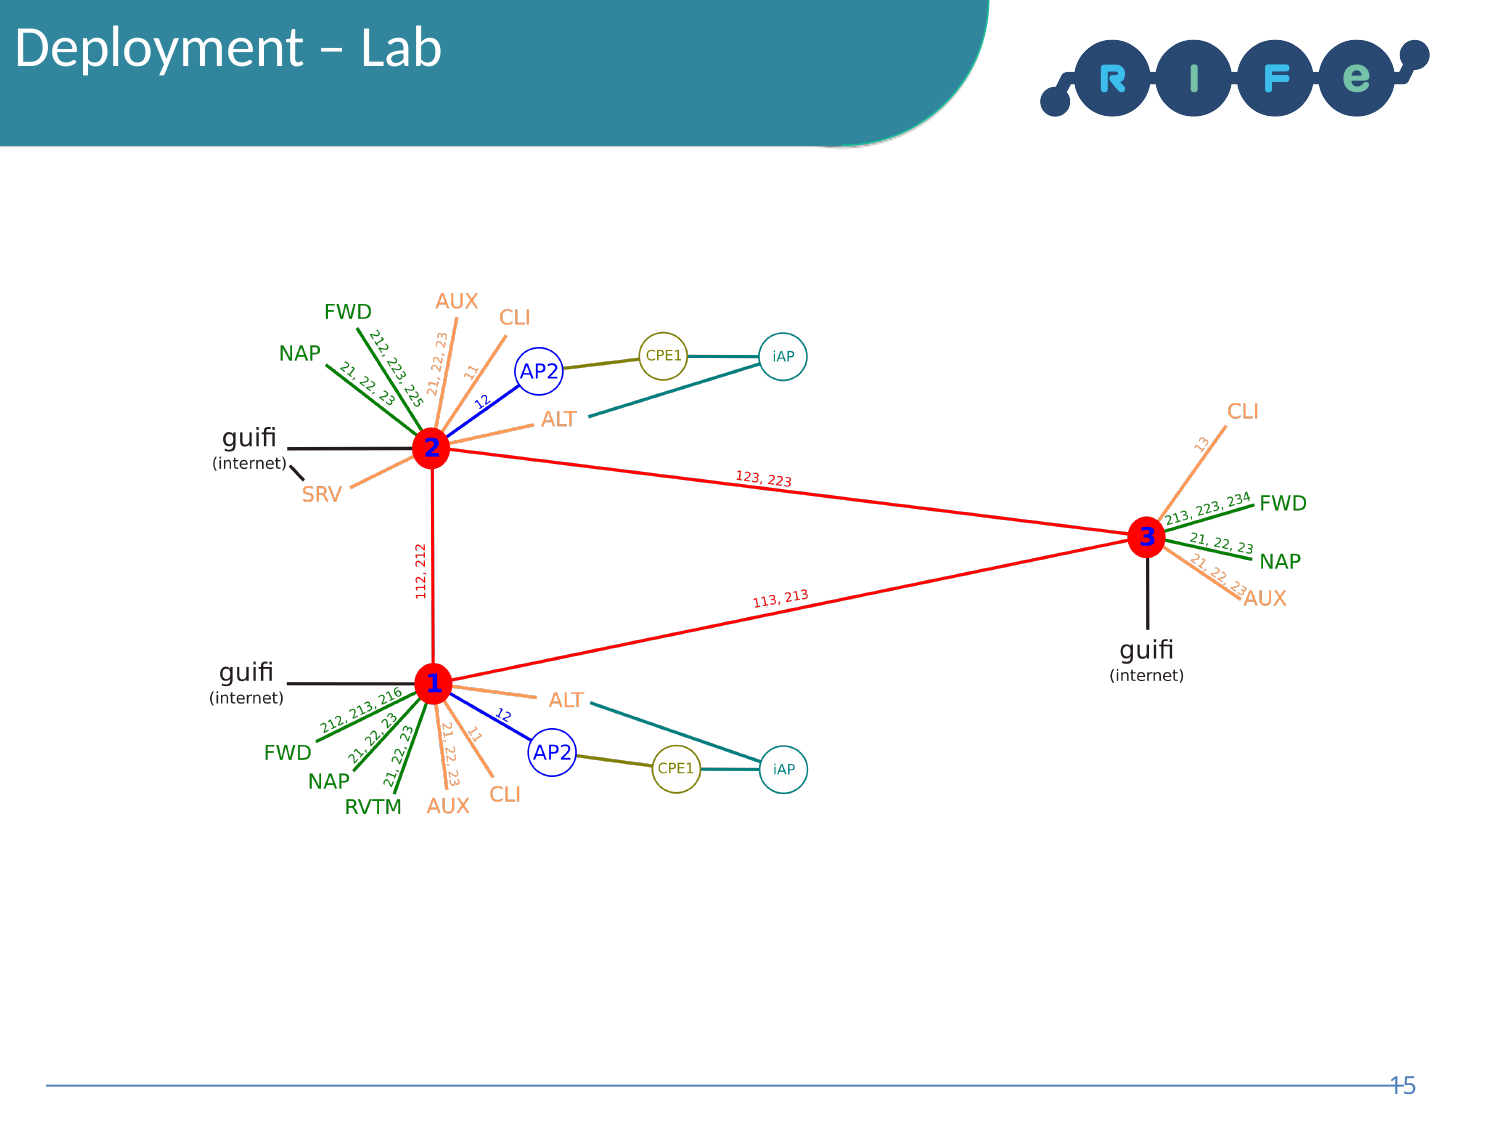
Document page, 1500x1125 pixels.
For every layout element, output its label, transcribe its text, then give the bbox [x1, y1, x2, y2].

picture [210, 293, 1306, 814]
picture [971, 0, 1500, 196]
text_box Deployment – Lab [0, 0, 1350, 139]
